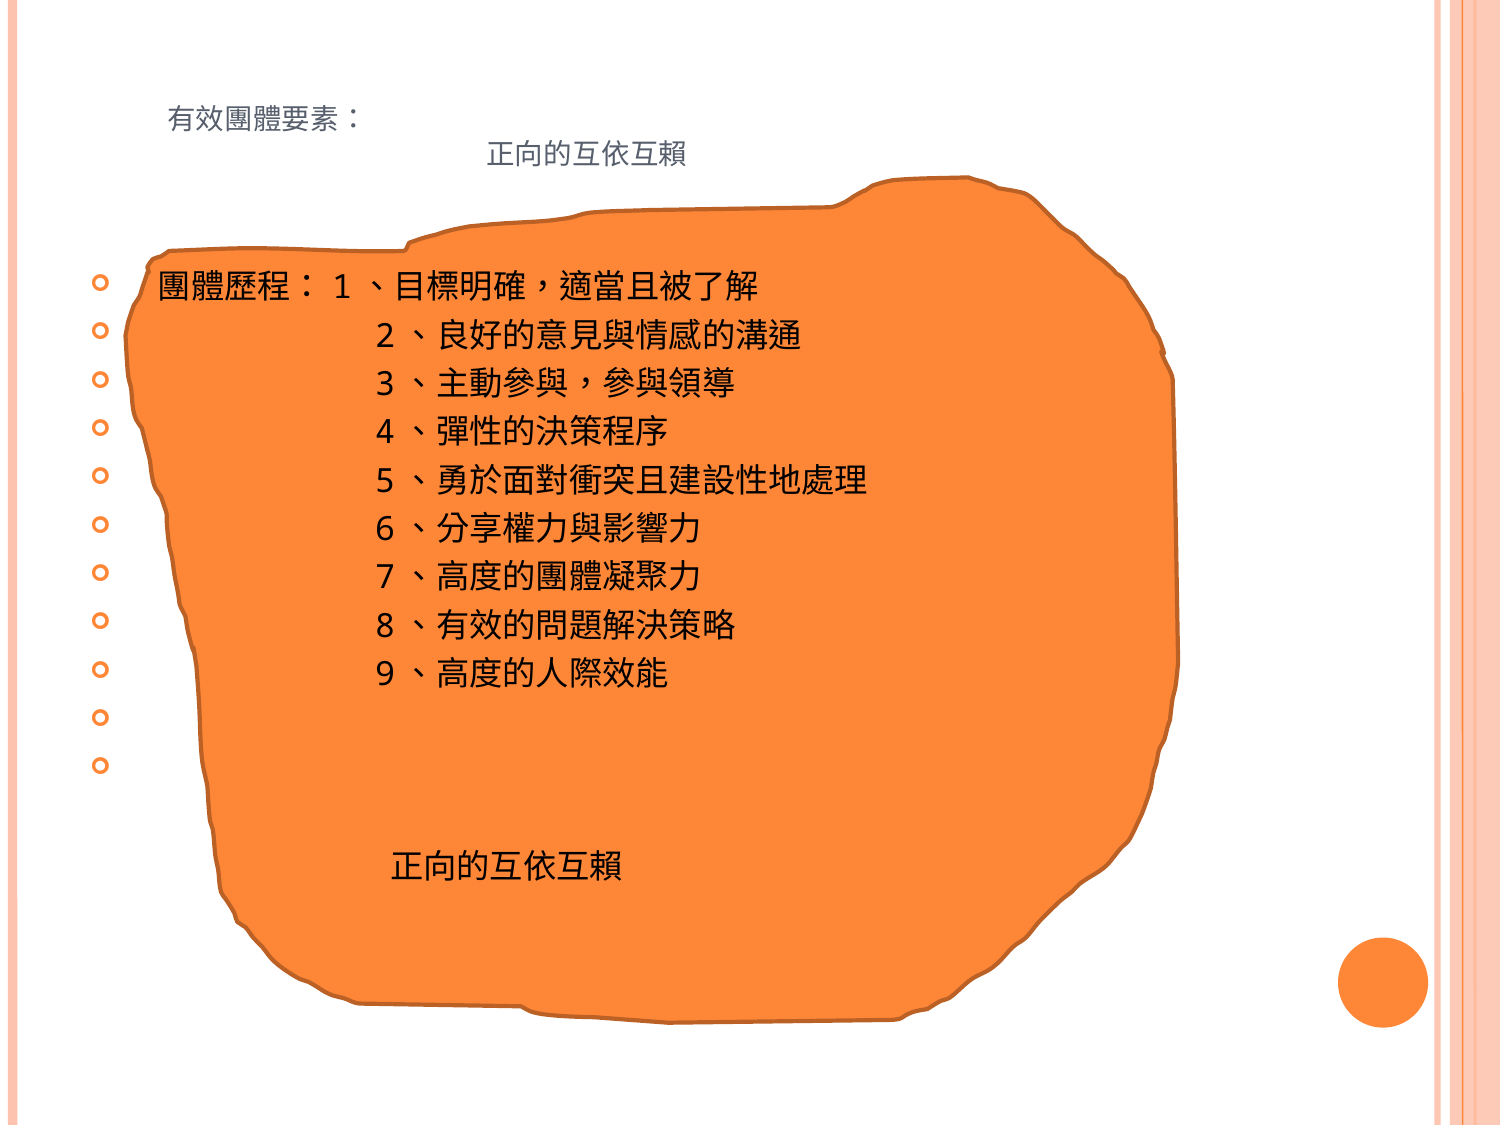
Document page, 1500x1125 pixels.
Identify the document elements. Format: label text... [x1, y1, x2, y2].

text_box [150, 178, 1105, 262]
list 團體歷程：1、目標明確，適當且被了解 2、良好的意見與情感的溝通 3、主動參與，參與領導 4、彈性的決策程序 5、勇於面對衝突且建設性地處理 6、分享權力與影響力 7、高度的團體凝聚力 8、有效的問題解決策略 9、高度的人際效能 正向的互依互賴 [75, 262, 1300, 1125]
title 有效團體要素： 正向的互依互賴 [152, 93, 1378, 178]
